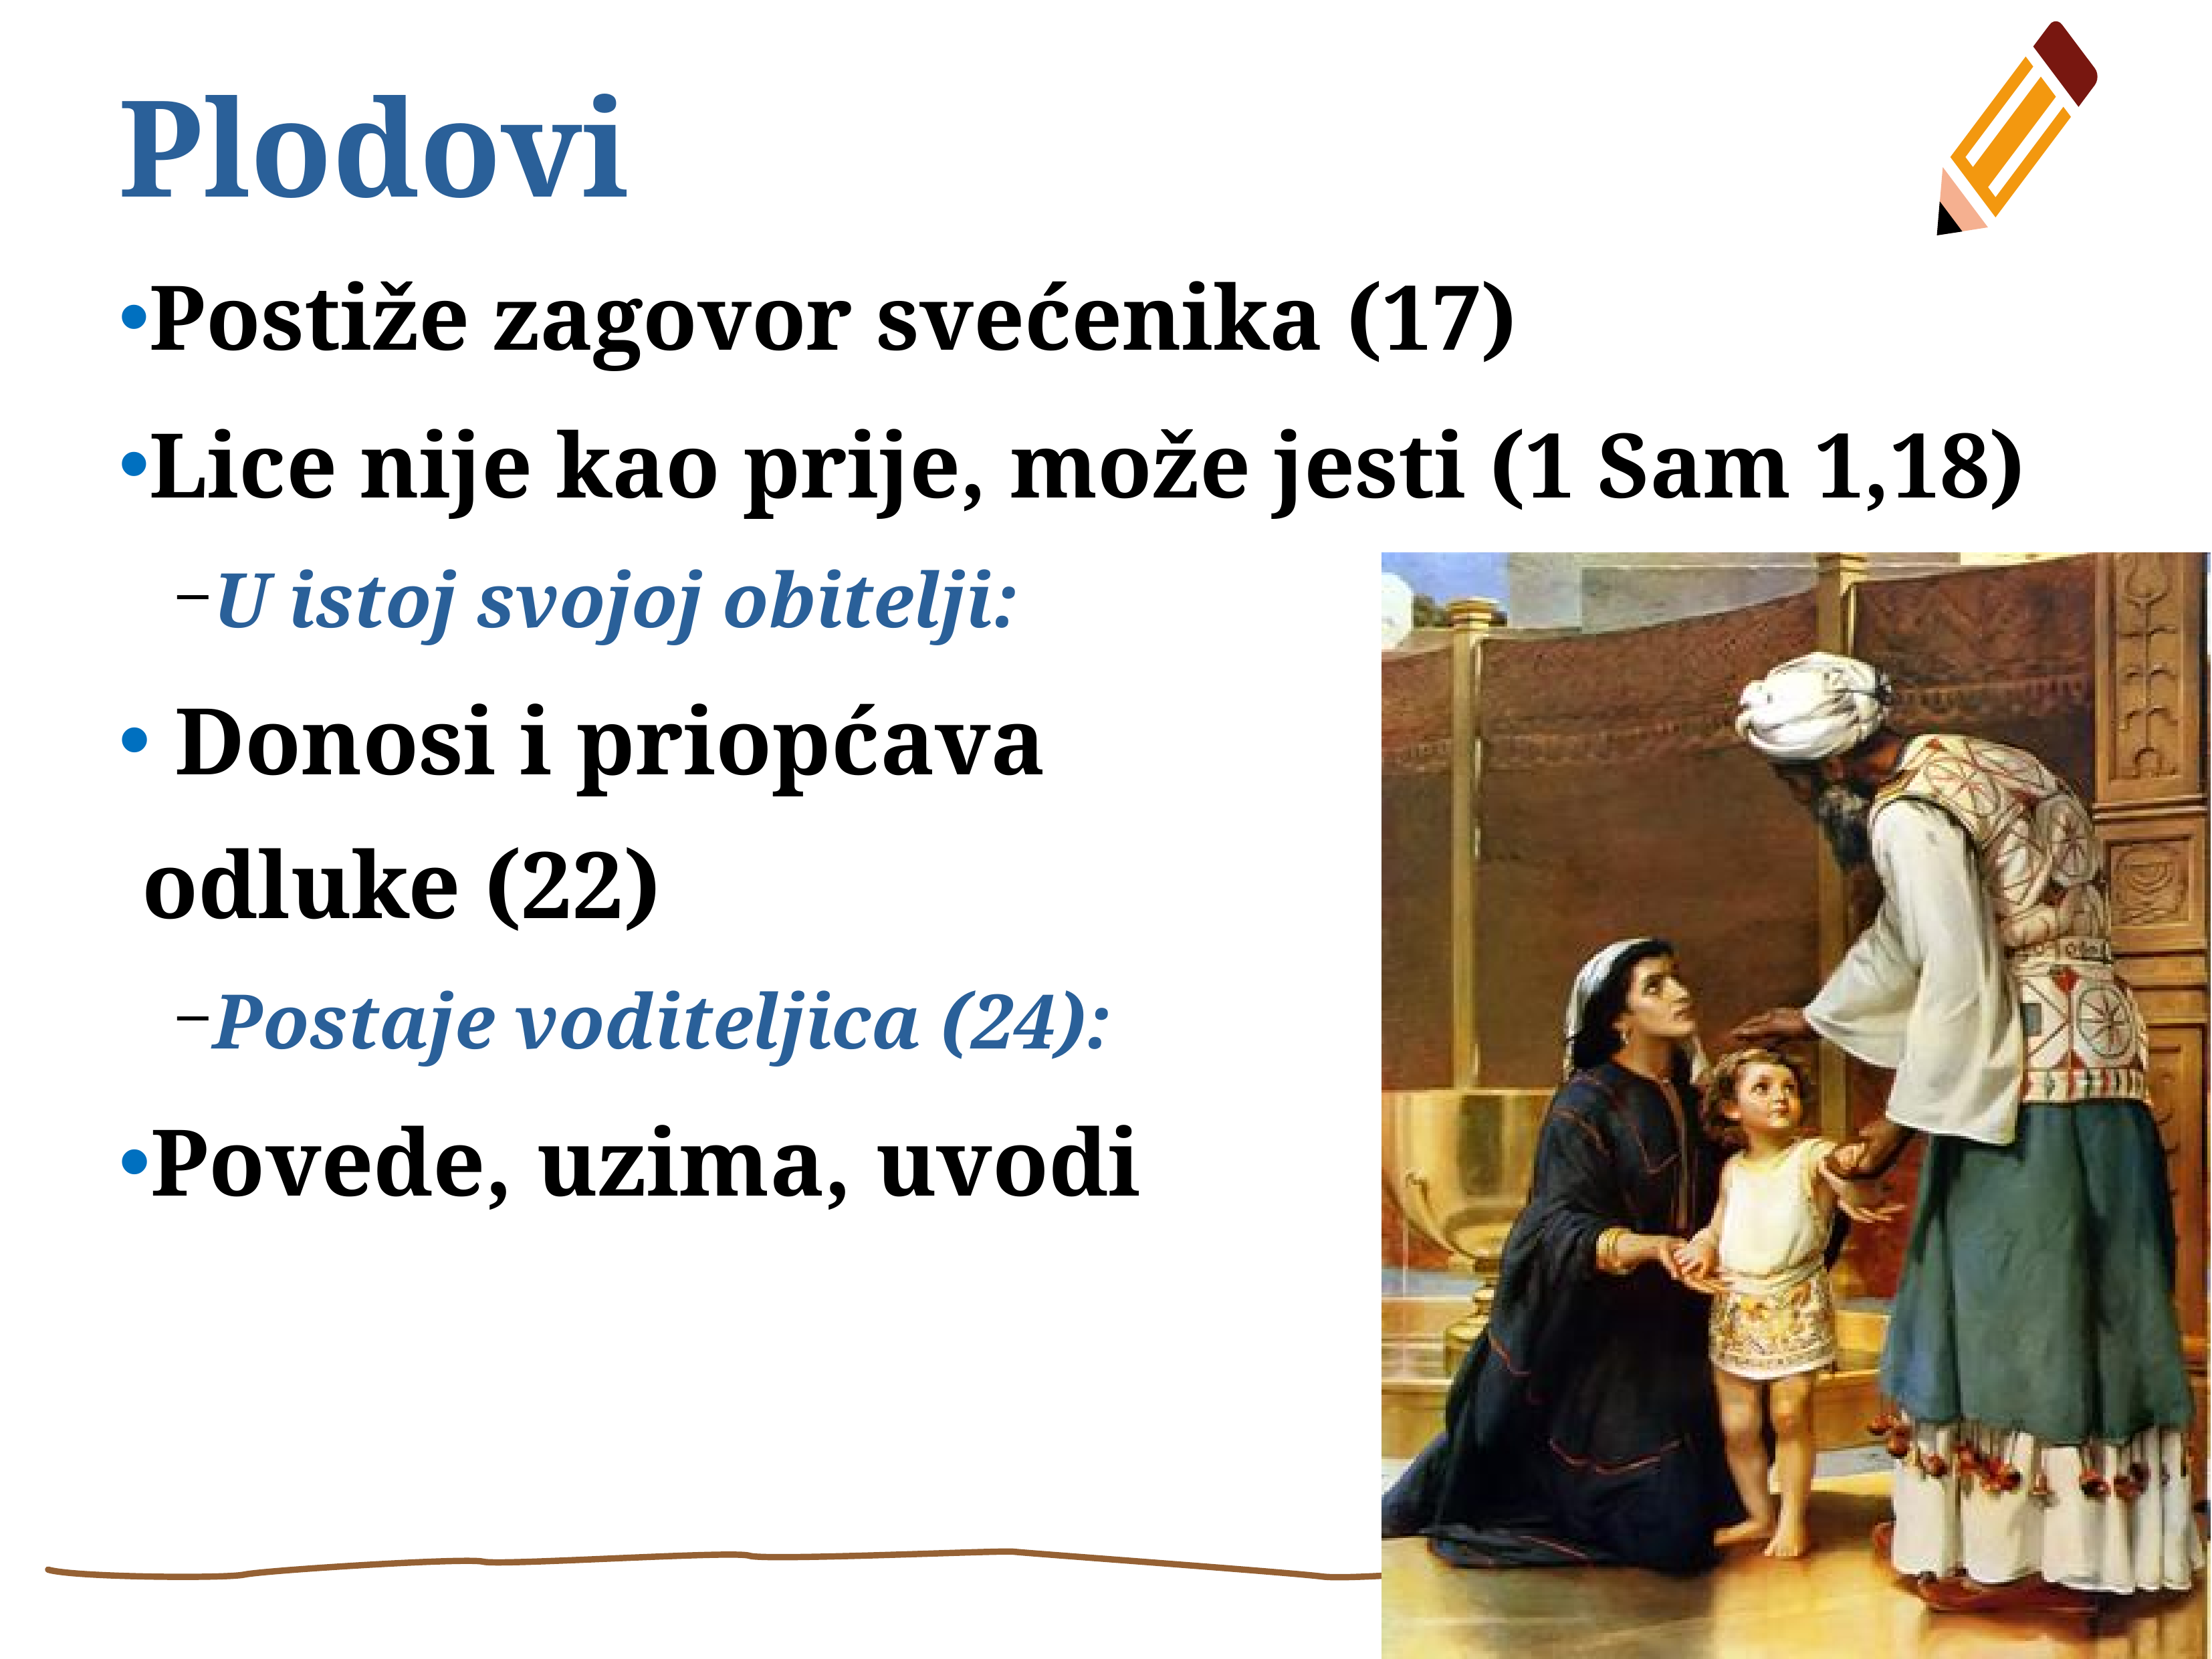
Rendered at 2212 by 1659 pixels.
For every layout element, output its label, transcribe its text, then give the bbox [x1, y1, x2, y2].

picture [1381, 552, 2211, 1659]
list Postiže zagovor svećenika (17) Lice nije kao prije, može jesti (1 Sam 1,18) U istoj svojoj obitelji: Donosi i priopćava odluke (22) Postaje voditeljica (24): Povede, uzima, uvodi [118, 237, 2093, 1527]
title Plodovi [118, 5, 1995, 237]
